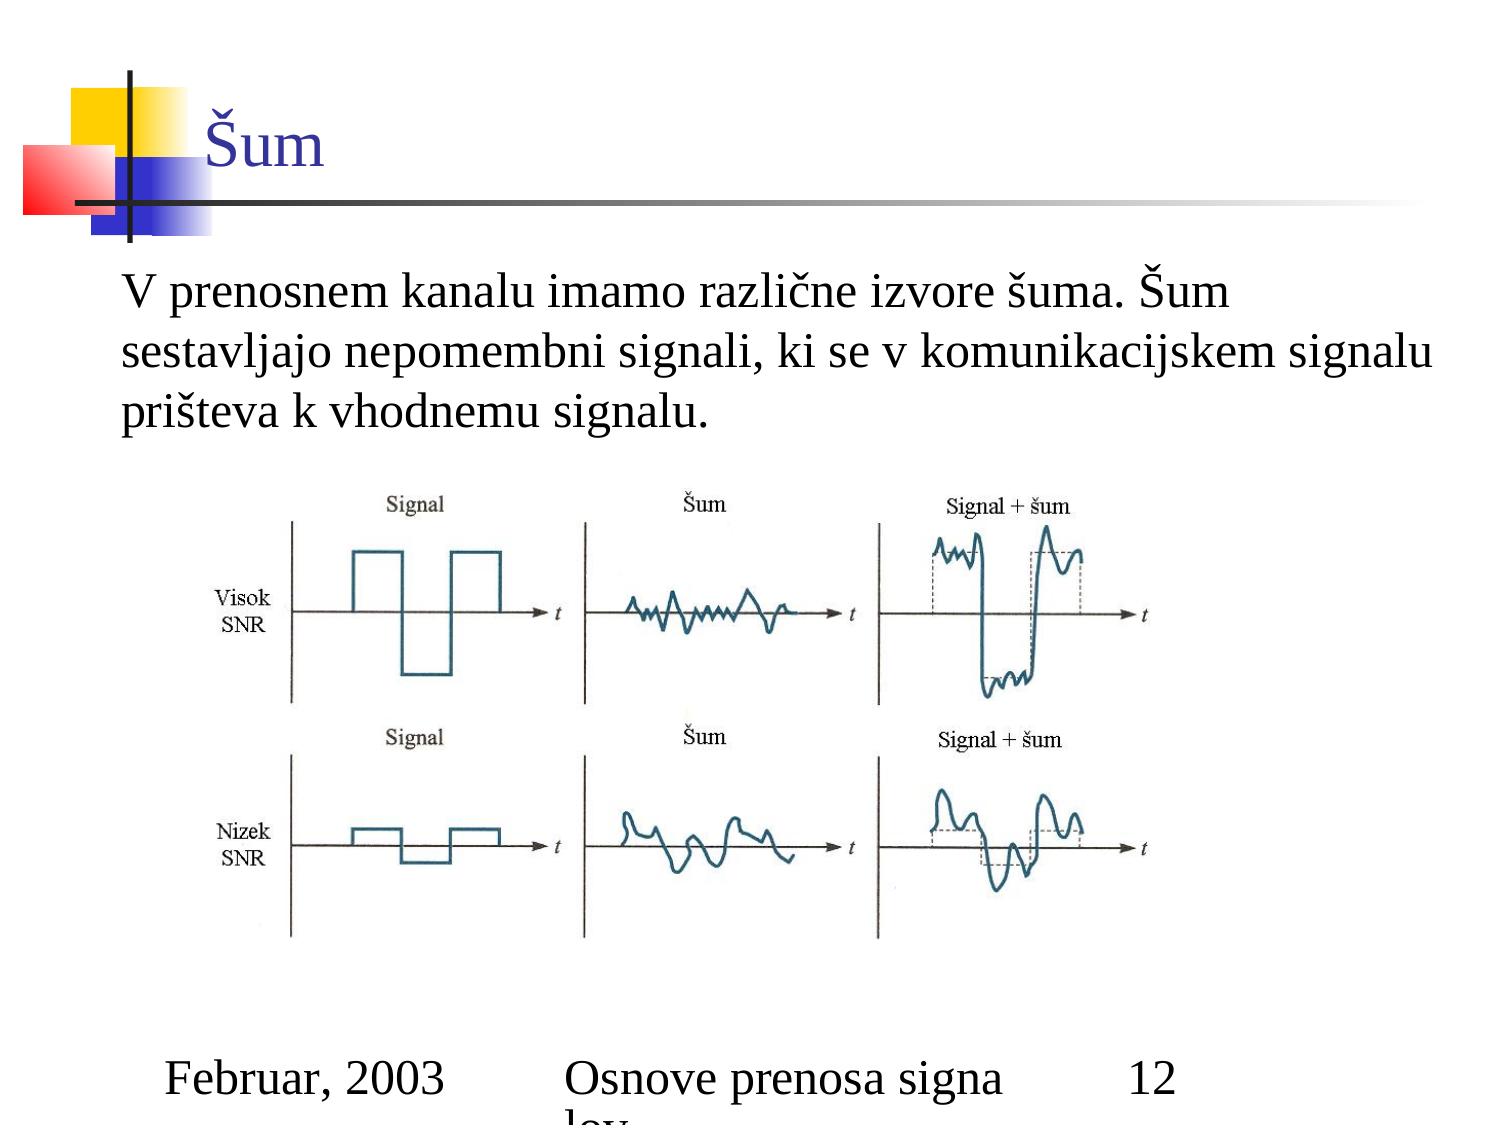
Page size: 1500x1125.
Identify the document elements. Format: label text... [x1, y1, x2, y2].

title Šum [188, 92, 1468, 188]
picture [200, 487, 1188, 953]
list V prenosnem kanalu imamo različne izvore šuma. Šum sestavljajo nepomembni signali, ki se v komunikacijskem signalu prišteva k vhodnemu signalu. [50, 249, 1469, 488]
